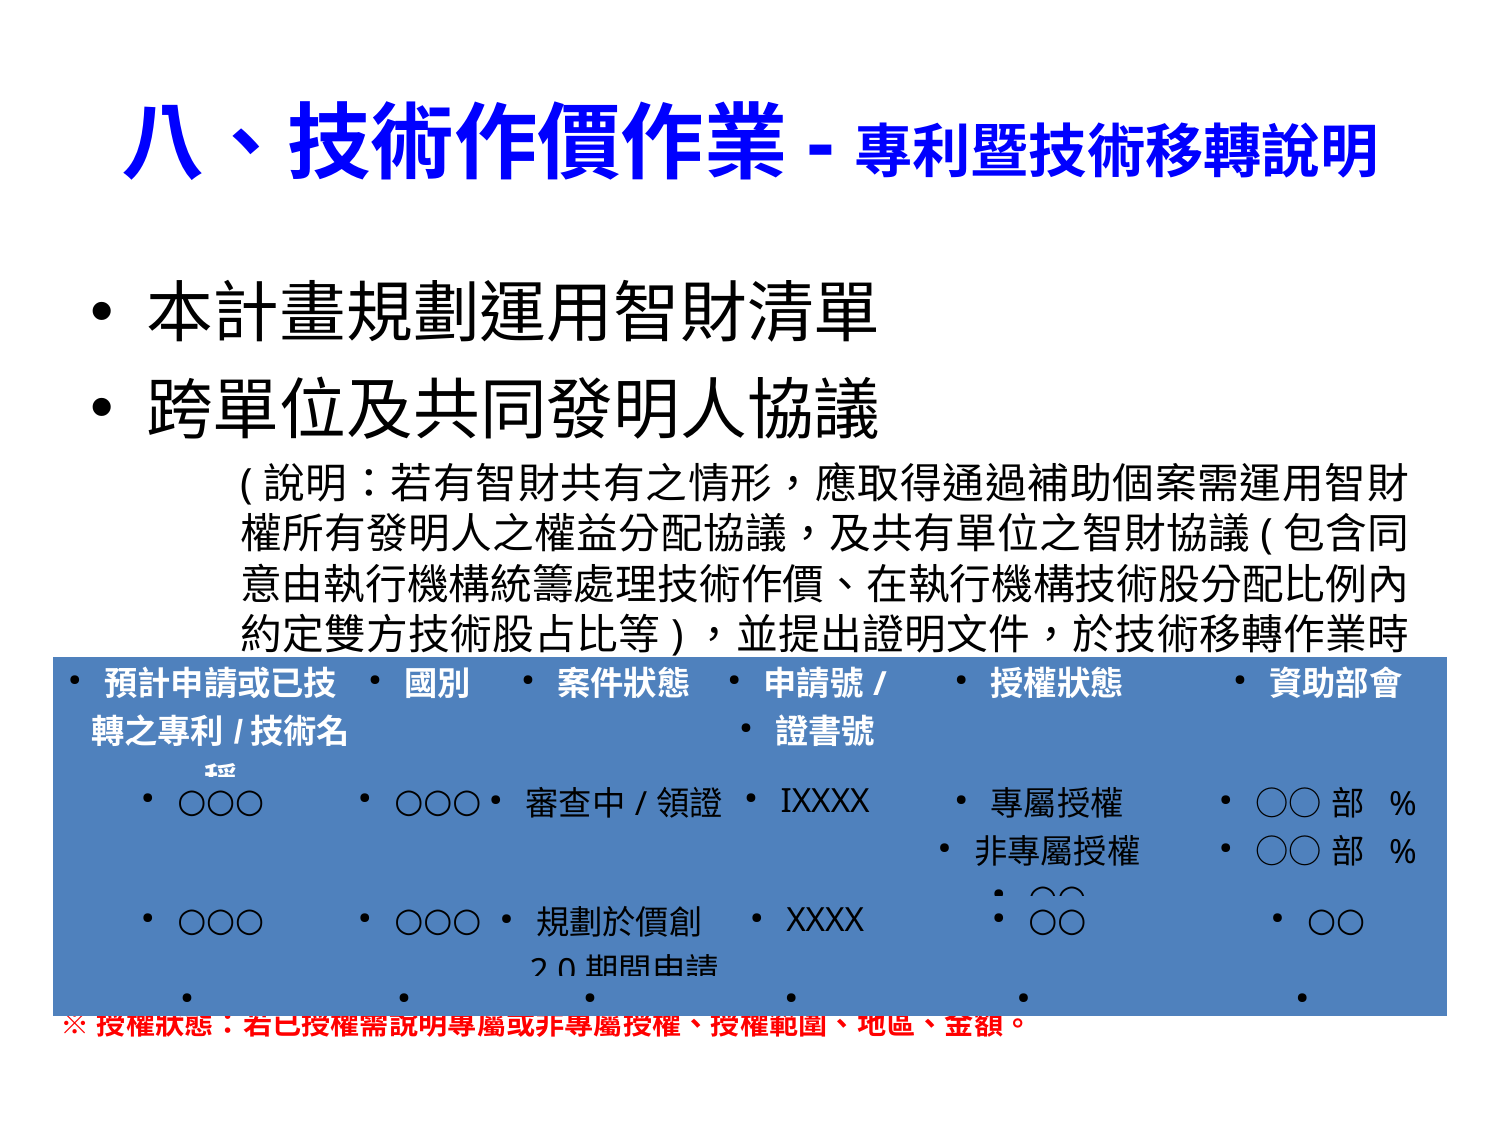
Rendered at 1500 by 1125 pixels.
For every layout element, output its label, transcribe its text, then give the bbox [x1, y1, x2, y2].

table_cell ○○ [890, 896, 1190, 976]
table_header 授權狀態 [890, 657, 1190, 777]
table_cell 專屬授權 非專屬授權 ○○ [890, 777, 1190, 896]
table_cell [1190, 976, 1447, 1016]
table_cell [725, 976, 890, 1016]
text_box ※授權狀態：若已授權需說明專屬或非專屬授權、授權範圍、地區、金額。 [45, 998, 1500, 1049]
table_cell XXXX [725, 896, 890, 976]
table_cell ○○○ [353, 896, 487, 976]
table_header 案件狀態 [487, 657, 725, 777]
table_cell ○○ [1190, 896, 1447, 976]
table_cell [487, 976, 725, 1016]
table_cell ○○○ [53, 896, 353, 976]
table_header 預計申請或已技轉之專利/技術名稱 [53, 657, 353, 777]
table_cell [890, 976, 1190, 1016]
table_cell [53, 976, 353, 1016]
title 八、技術作價作業-專利暨技術移轉說明 [76, 1, 1427, 189]
list 本計畫規劃運用智財清單 跨單位及共同發明人協議 (說明：若有智財共有之情形，應取得通過補助個案需運用智財權所有發明人之權益分配協議，及共有單位之智財協議(包含同意由執行機構統籌處理技術作價、在執行機構技術股分配比例內約定雙方技術股占比等)，並提出證明文件，於技術移轉作業時依前揭協議進行技術股分配事宜。) 範例： [30, 182, 1472, 656]
table_cell ○○○ [353, 777, 487, 896]
table_cell IXXXX [725, 777, 890, 896]
table_cell 規劃於價創2.0期間申請 [487, 896, 725, 976]
table_cell 審查中/領證 [487, 777, 725, 896]
table_cell ○○○ [53, 777, 353, 896]
table_header 申請號/ 證書號 [725, 657, 890, 777]
table_header 資助部會 [1190, 657, 1447, 777]
table_cell [353, 976, 487, 1016]
table_header 國別 [353, 657, 487, 777]
table_cell ○○部 % ○○部 % [1190, 777, 1447, 896]
